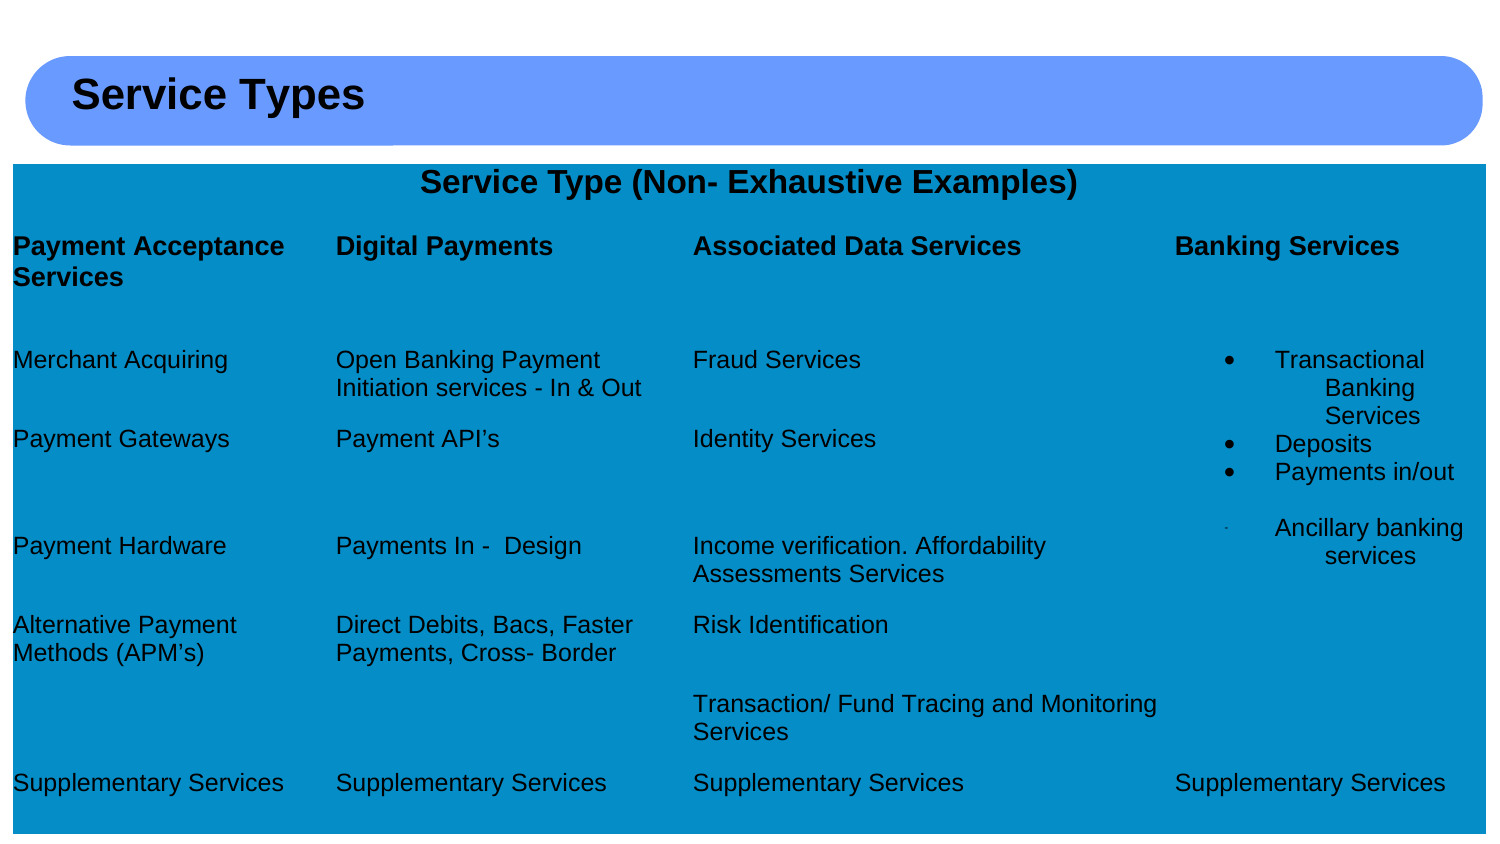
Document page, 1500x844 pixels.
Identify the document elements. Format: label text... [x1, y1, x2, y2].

table_cell Direct Debits, Bacs, Faster Payments, Cross- Border [336, 611, 693, 690]
table_cell Risk Identification [693, 611, 1175, 690]
table_cell Payments In - Design [336, 532, 693, 611]
table_cell Alternative Payment Methods (APM’s) [13, 611, 336, 690]
table_cell Fraud Services [693, 346, 1175, 425]
table_cell Associated Data Services [693, 231, 1175, 346]
table_cell Transaction/ Fund Tracing and Monitoring Services [693, 690, 1175, 769]
table_cell Payment Acceptance Services [13, 231, 336, 346]
table_cell Banking Services [1175, 231, 1486, 346]
table_cell Digital Payments [336, 231, 693, 346]
table_cell Payment API’s [336, 425, 693, 532]
table_cell Supplementary Services [336, 769, 693, 834]
table_cell Payment Hardware [13, 532, 336, 611]
table_cell [336, 690, 693, 769]
table_cell Supplementary Services [1175, 769, 1486, 834]
title Service Types [71, 65, 1251, 132]
table_cell Identity Services [693, 425, 1175, 532]
table_cell Supplementary Services [13, 769, 336, 834]
table_cell Payment Gateways [13, 425, 336, 532]
table_cell Merchant Acquiring [13, 346, 336, 425]
table_cell Open Banking Payment Initiation services - In & Out [336, 346, 693, 425]
table_cell [13, 690, 336, 769]
table_cell Supplementary Services [693, 769, 1175, 834]
table_cell Transactional Banking Services Deposits Payments in/out Ancillary banking services [1175, 346, 1486, 769]
table_cell Income verification. Affordability Assessments Services [693, 532, 1175, 611]
table_header Service Type (Non- Exhaustive Examples) [13, 164, 1486, 231]
